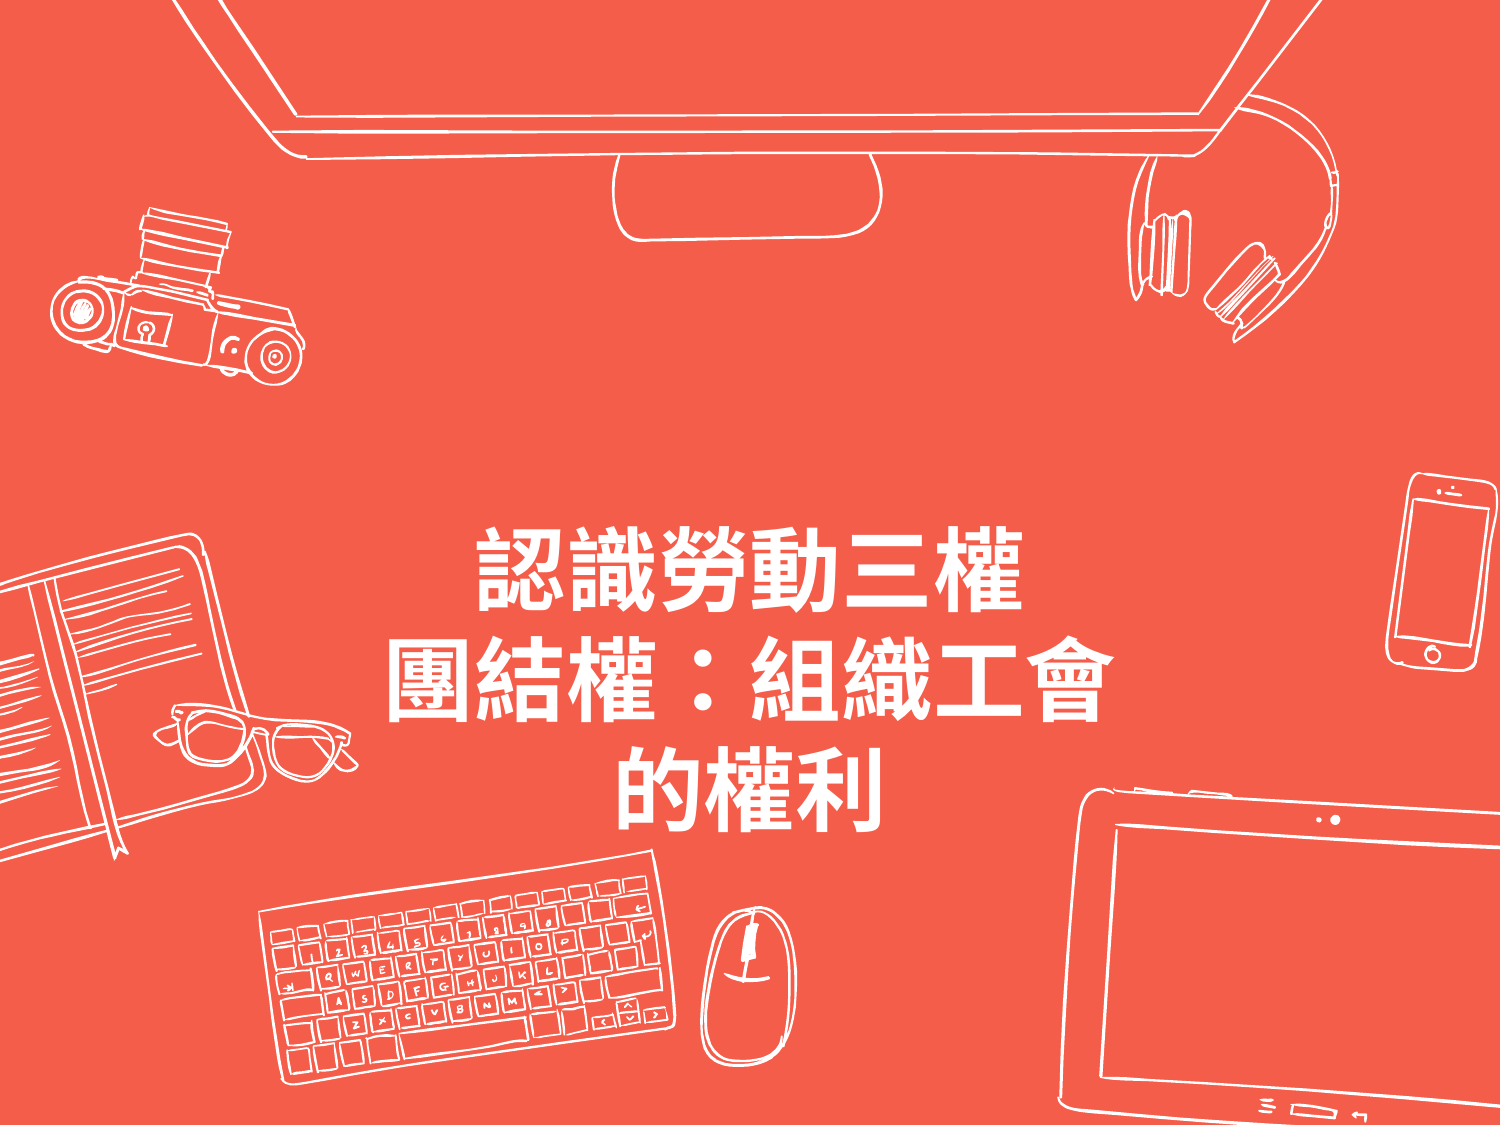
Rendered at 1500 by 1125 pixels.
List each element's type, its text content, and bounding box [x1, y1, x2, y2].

title 認識勞動三權 團結權：組織工會的權利 [359, 497, 1141, 752]
